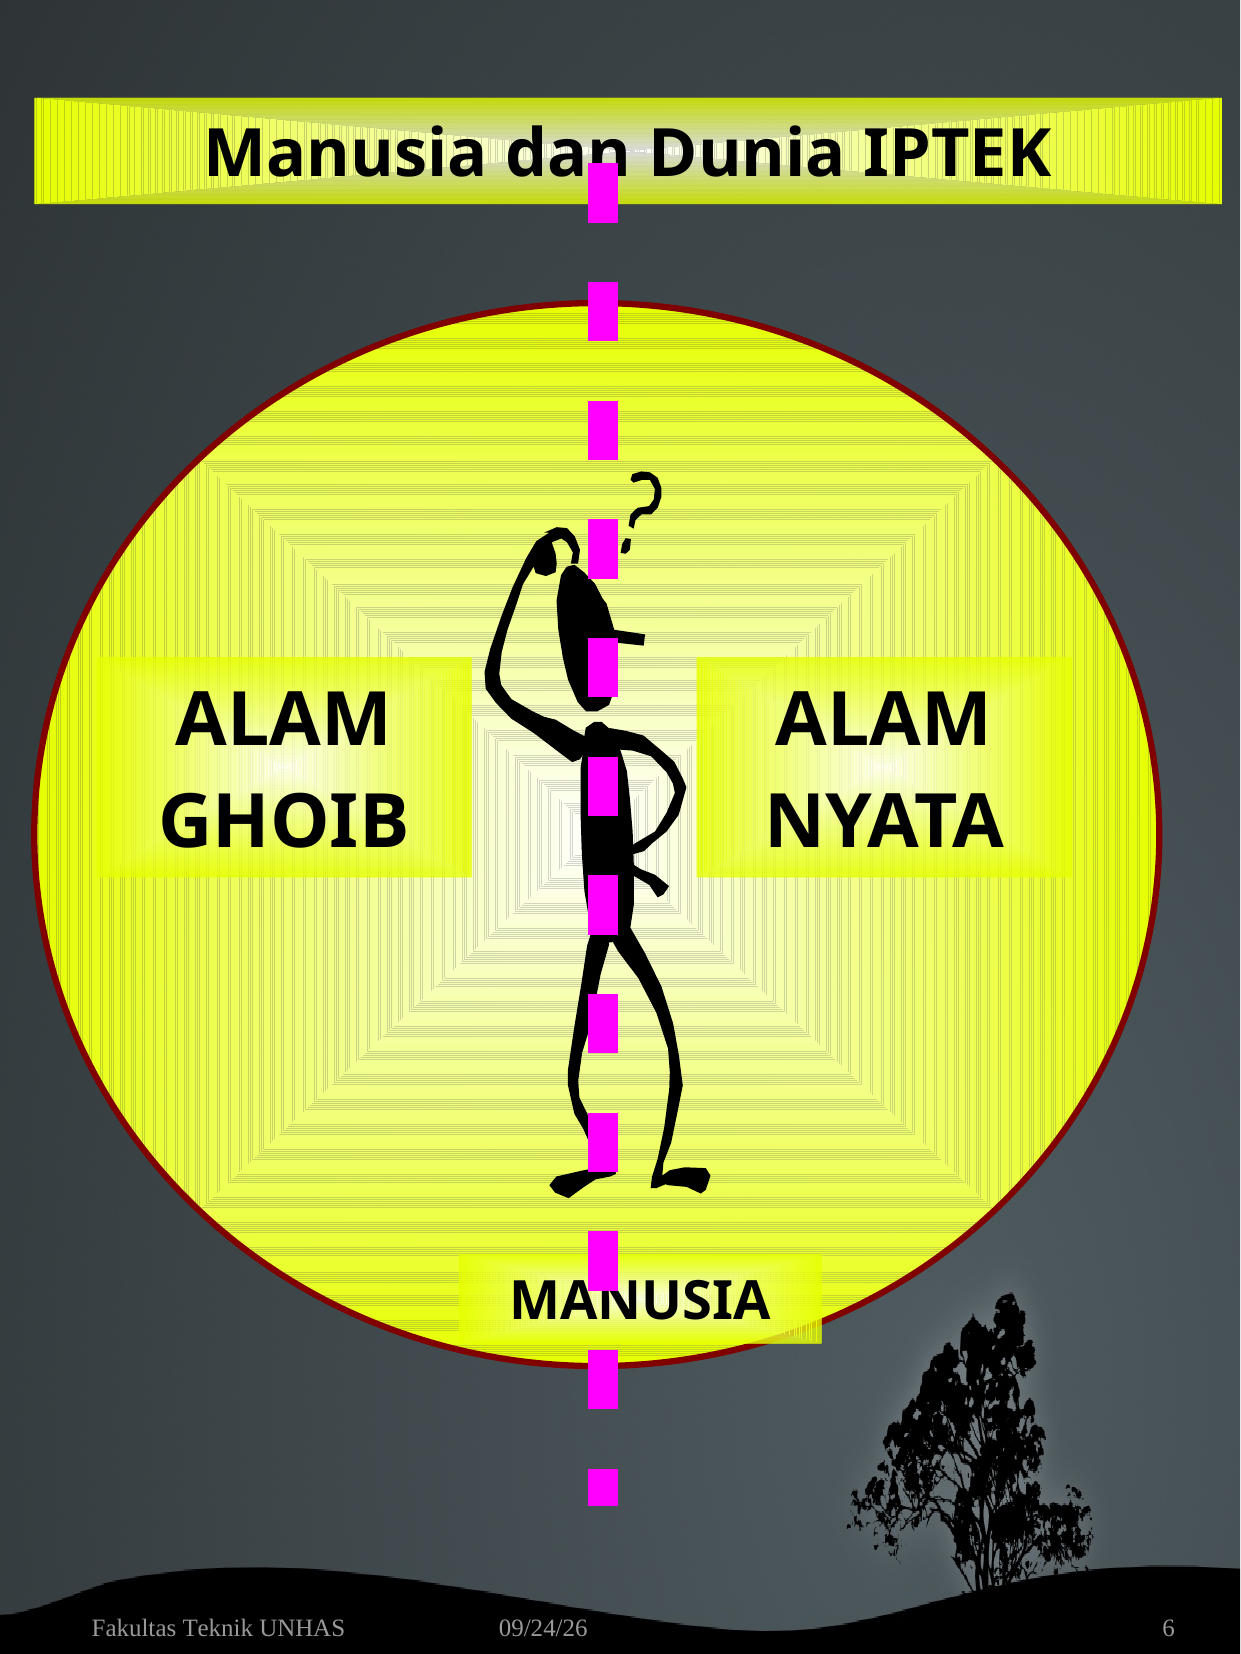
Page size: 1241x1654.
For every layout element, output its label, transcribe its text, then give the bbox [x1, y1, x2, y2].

text_box [34, 303, 1160, 1366]
text_box MANUSIA [459, 1254, 822, 1344]
text_box ALAM GHOIB [96, 657, 472, 878]
text_box Manusia dan Dunia IPTEK [34, 97, 1222, 205]
picture [0, 0, 1241, 1654]
text_box ALAM NYATA [696, 657, 1072, 878]
